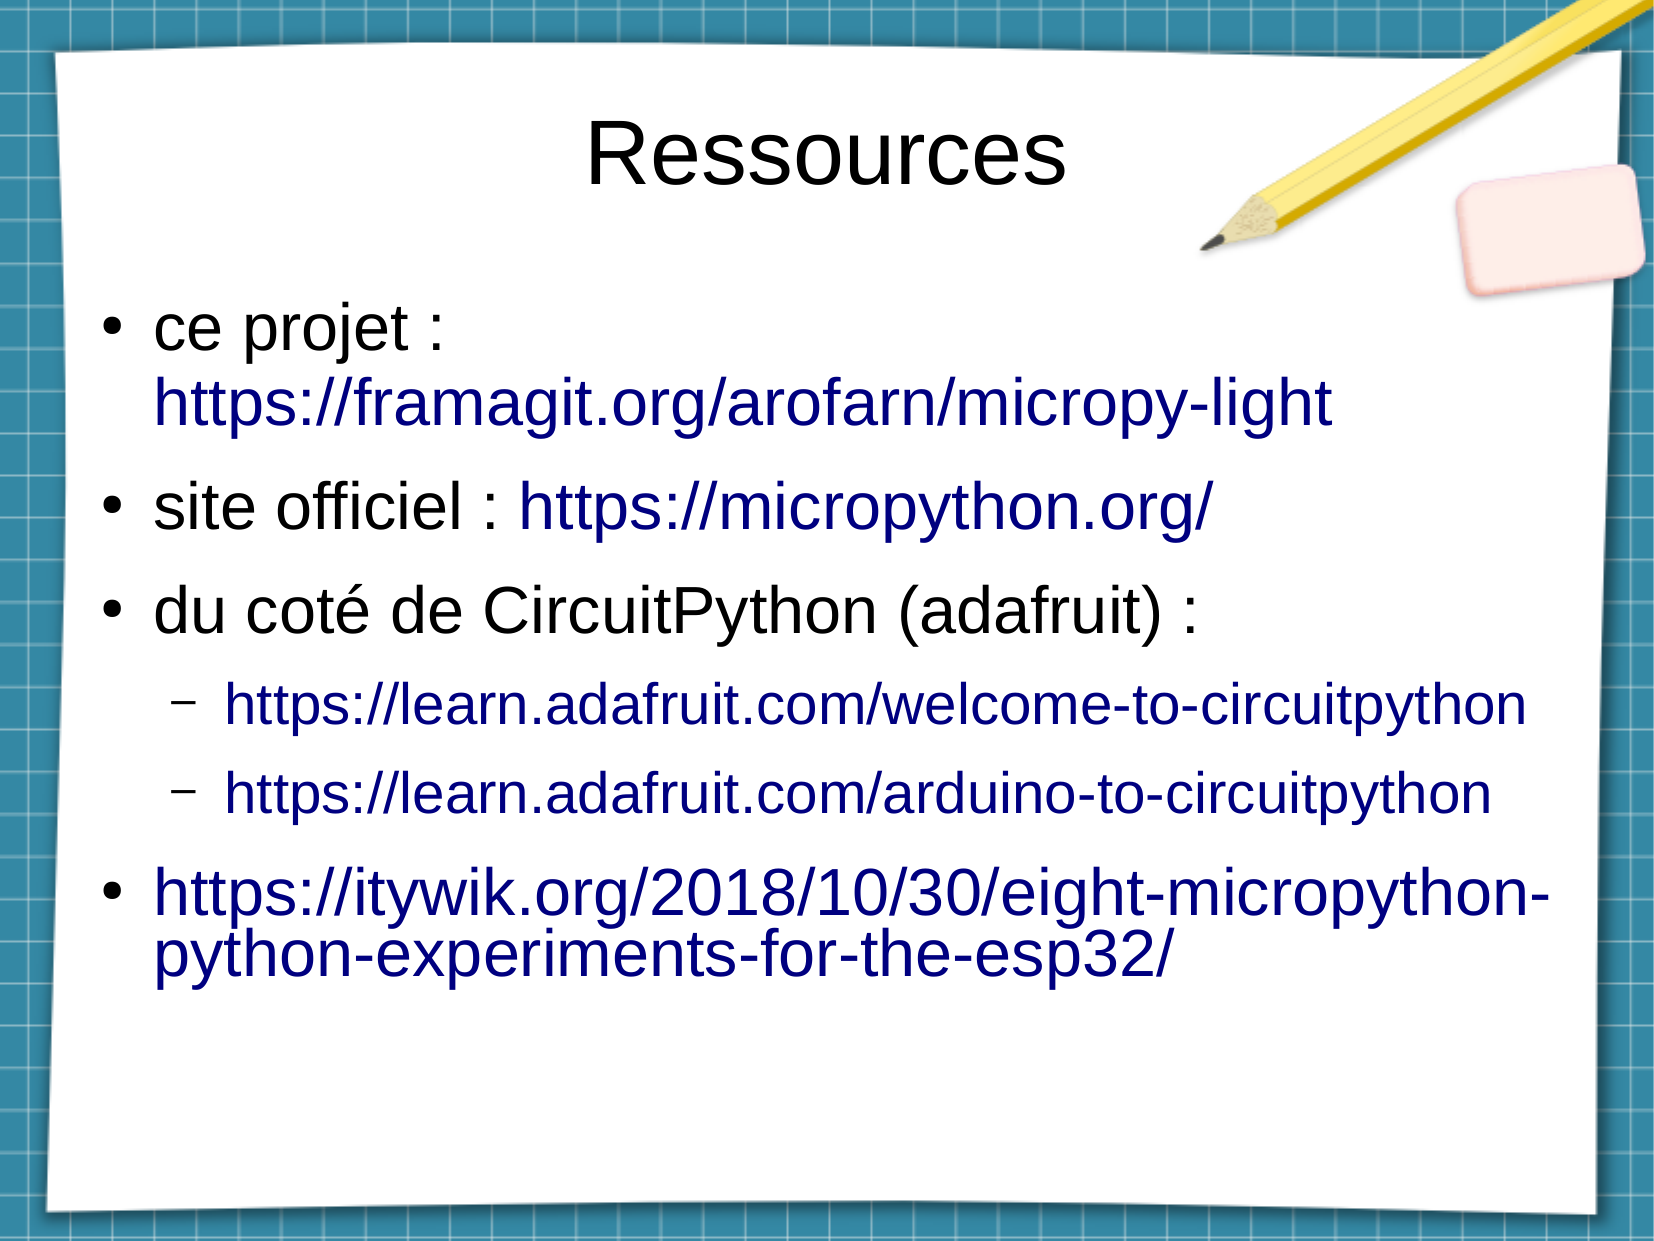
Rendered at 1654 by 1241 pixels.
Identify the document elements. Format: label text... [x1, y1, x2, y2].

list ce projet : https://framagit.org/arofarn/micropy-light site officiel : https://micropython.org/ du coté de CircuitPython (adafruit) : https://learn.adafruit.com/welcome-to-circuitpython https://learn.adafruit.com/arduino-to-circuitpython https://itywik.org/2018/10/30/eight-micropython-python-experiments-for-the-esp32/ [82, 290, 1571, 1010]
title Ressources [82, 49, 1571, 257]
picture [0, 0, 1654, 1241]
